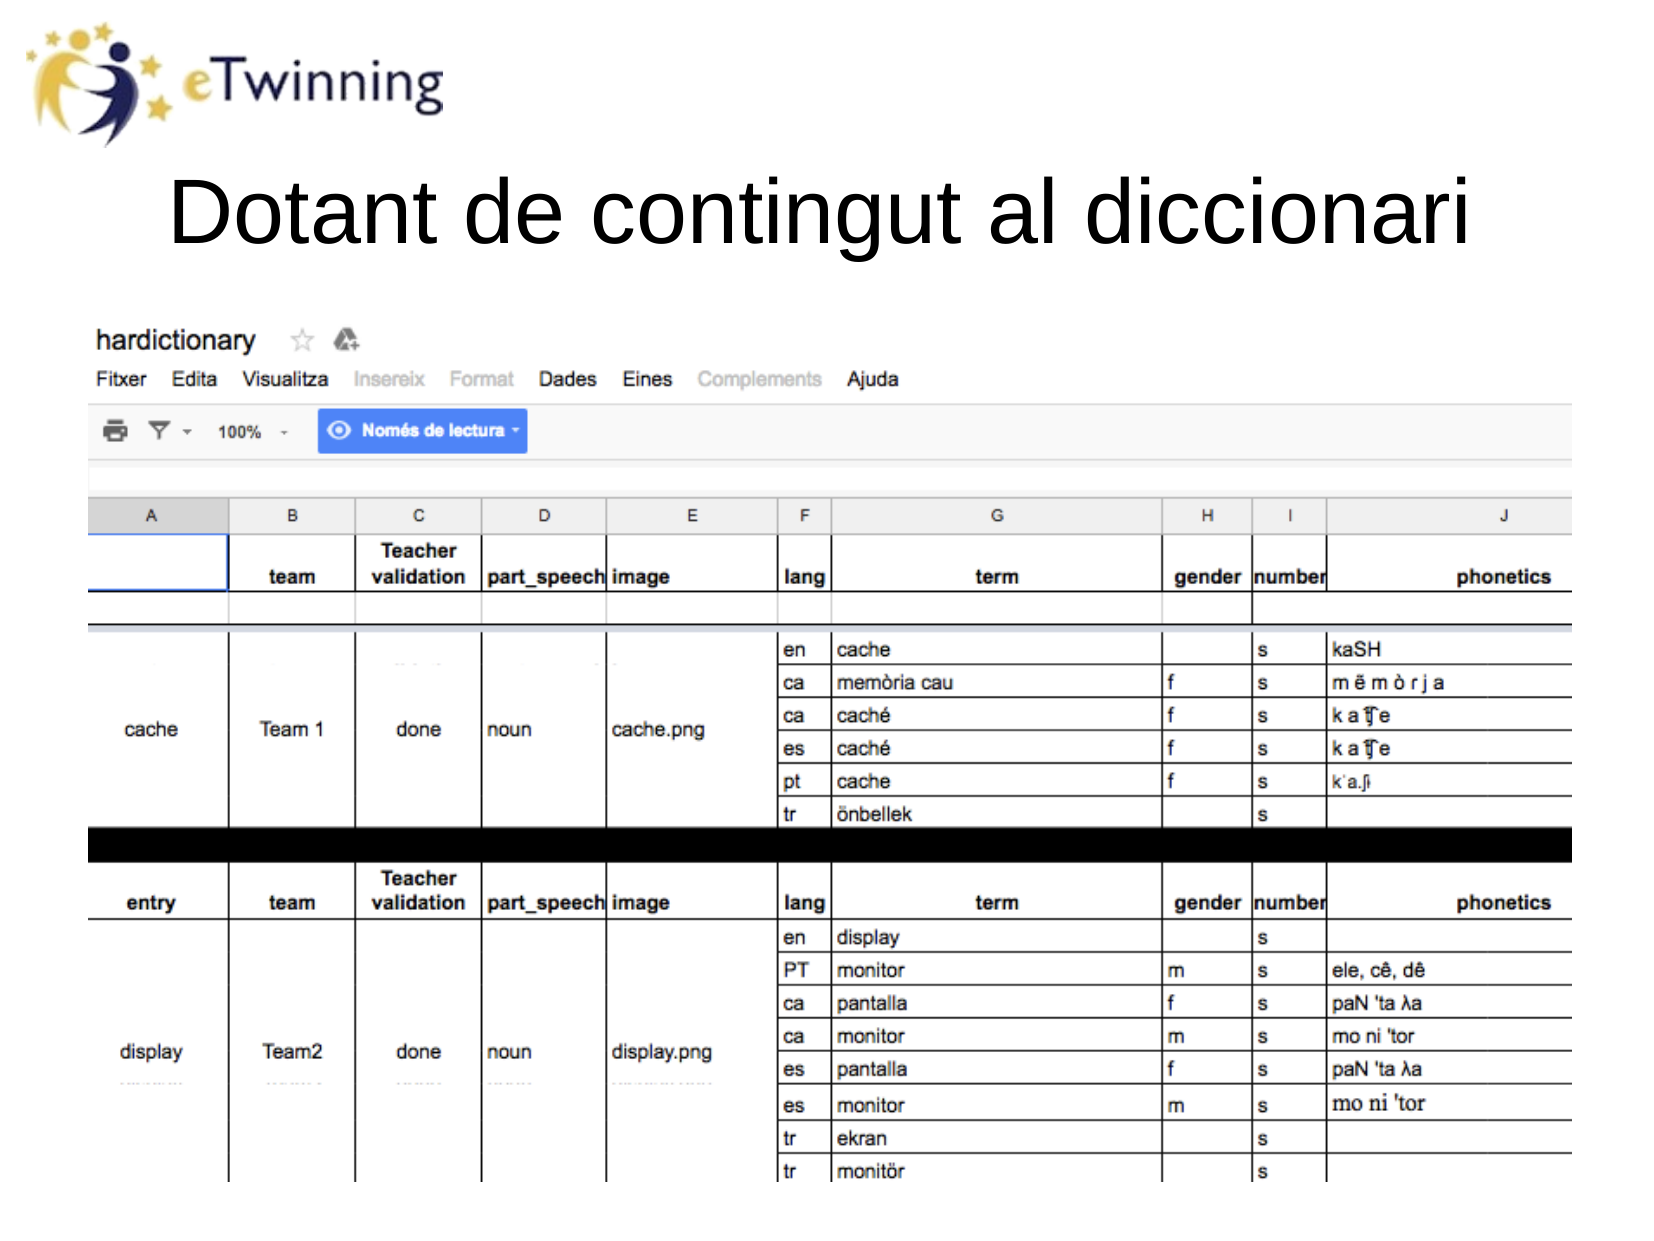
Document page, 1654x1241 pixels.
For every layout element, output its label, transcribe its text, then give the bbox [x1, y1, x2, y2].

picture [26, 20, 443, 148]
picture [88, 324, 1572, 1182]
title Dotant de contingut al diccionari [76, 127, 1565, 296]
